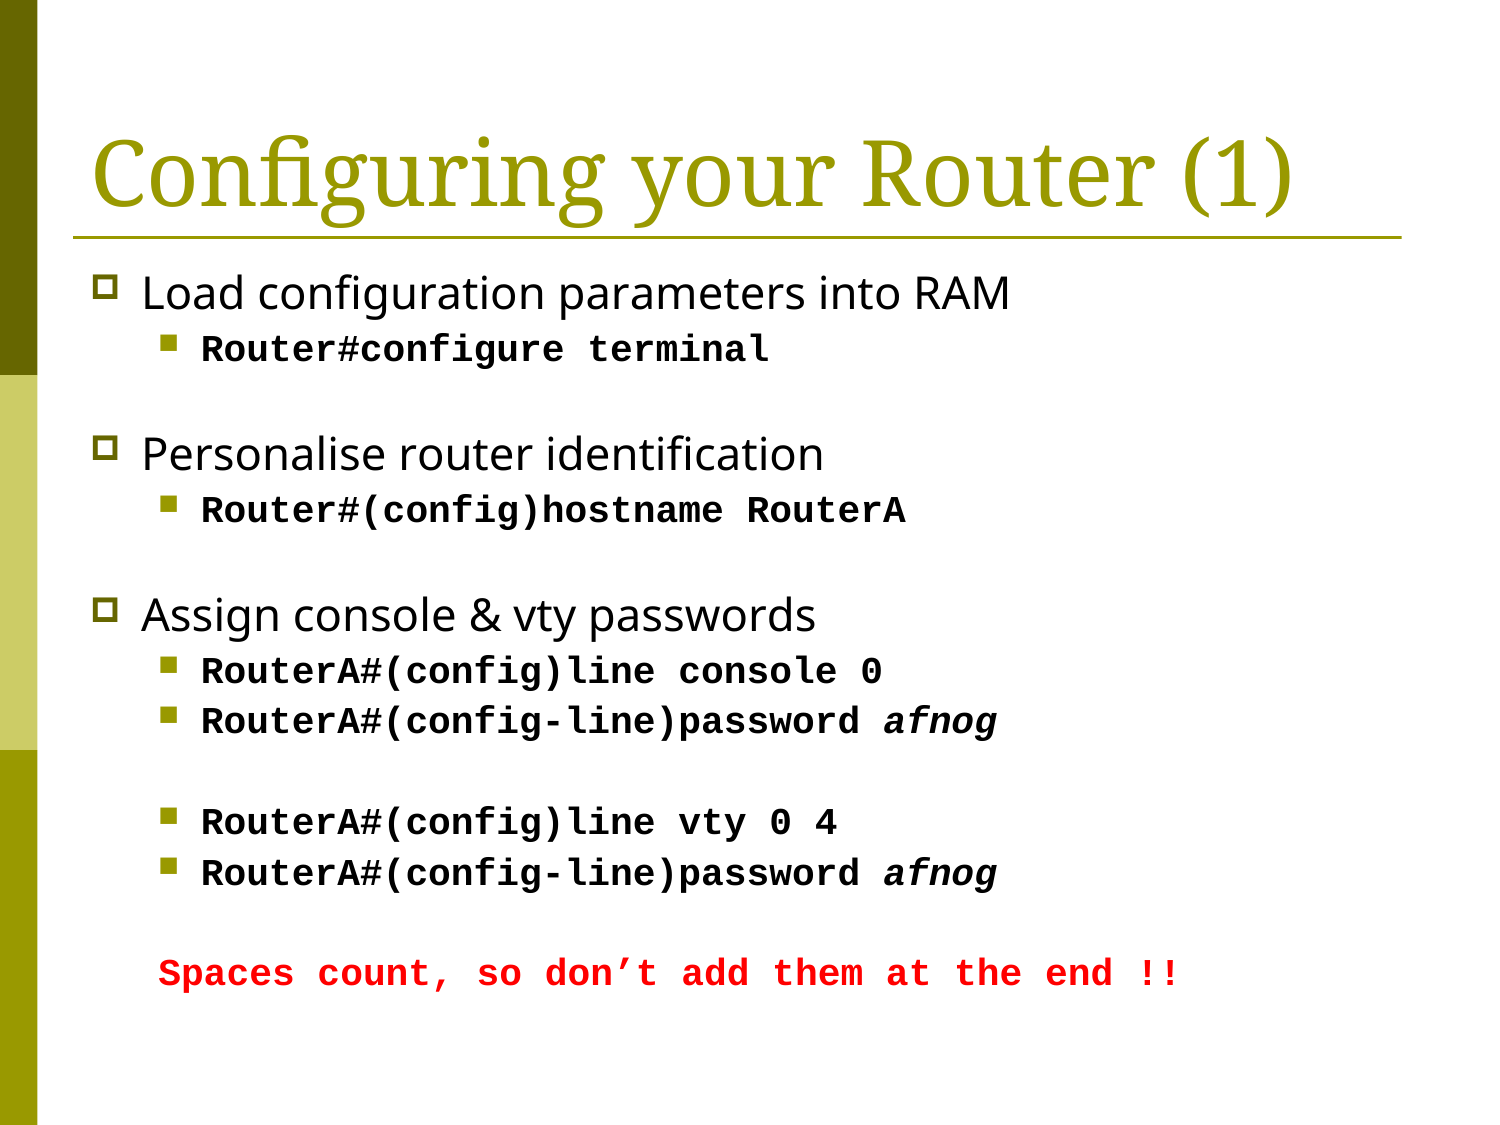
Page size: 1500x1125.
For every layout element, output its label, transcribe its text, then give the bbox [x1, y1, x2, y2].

list Load configuration parameters into RAM Router#configure terminal Personalise router identification Router#(config)hostname RouterA Assign console & vty passwords RouterA#(config)line console 0 RouterA#(config-line)password afnog RouterA#(config)line vty 0 4 RouterA#(config-line)password afnog Spaces count, so don’t add them at the end !! [75, 262, 1426, 1006]
title Configuring your Router (1) [75, 45, 1426, 233]
